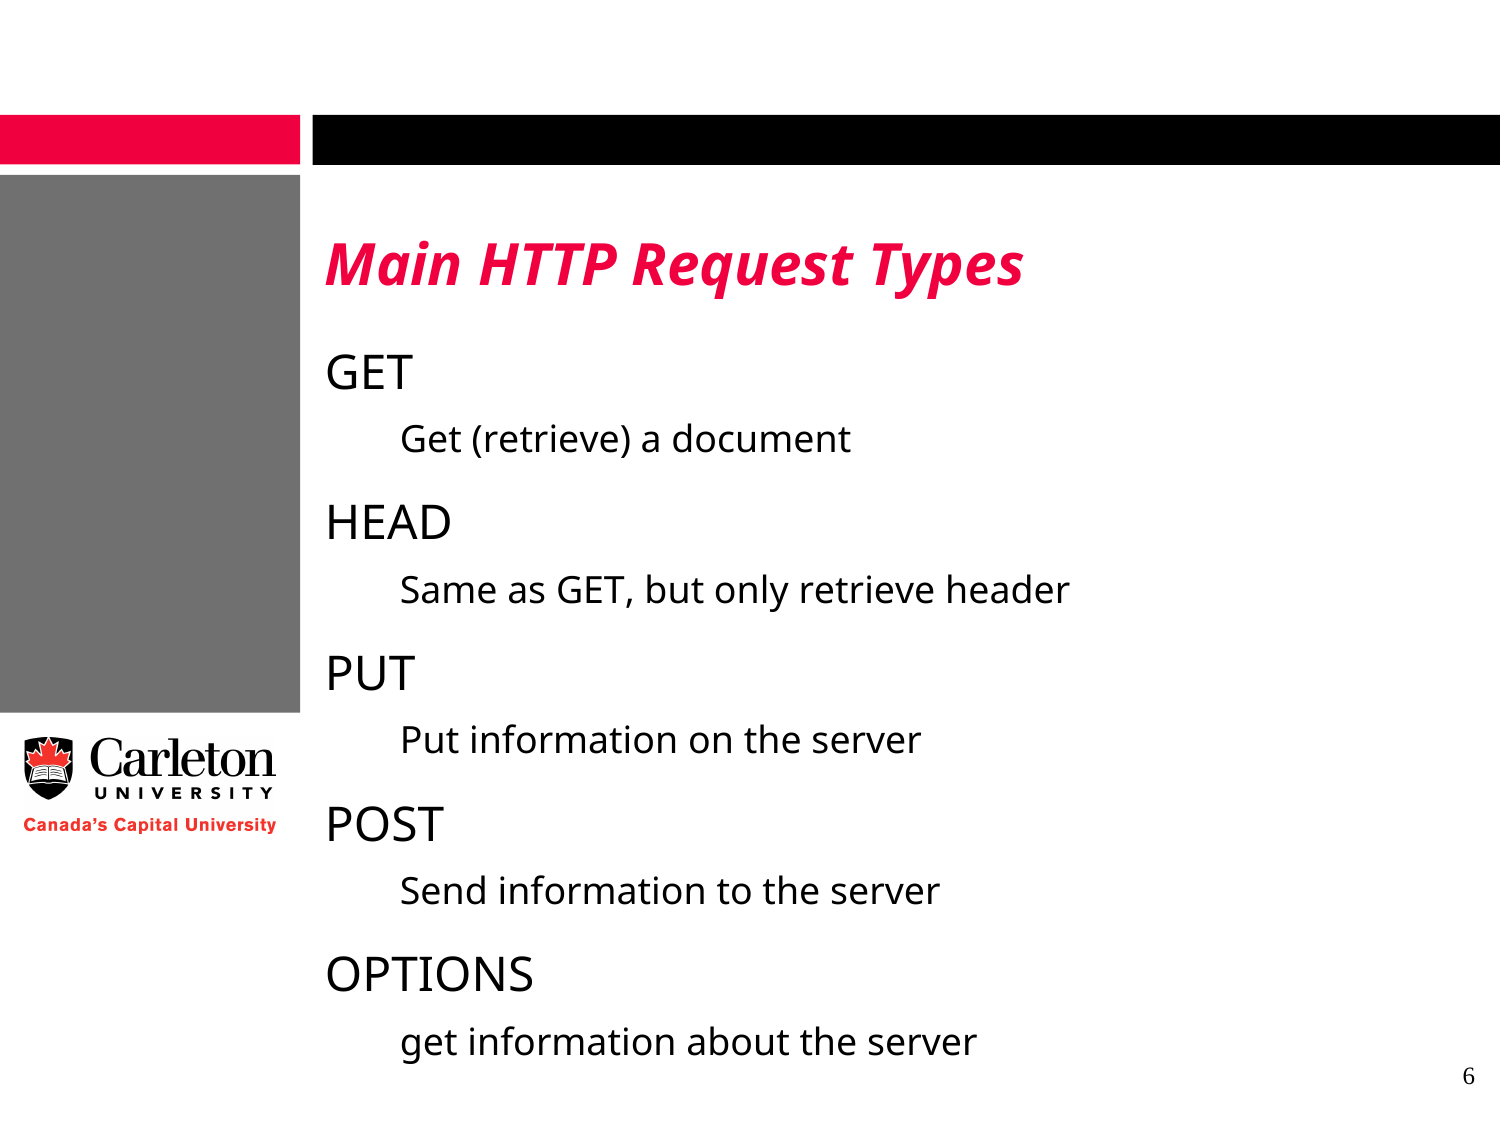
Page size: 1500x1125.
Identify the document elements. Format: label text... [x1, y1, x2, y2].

picture [24, 737, 276, 834]
title Main HTTP Request Types [324, 194, 1450, 324]
list GET Get (retrieve) a document HEAD Same as GET, but only retrieve header PUT Put information on the server POST Send information to the server OPTIONS get information about the server [324, 324, 1450, 1036]
